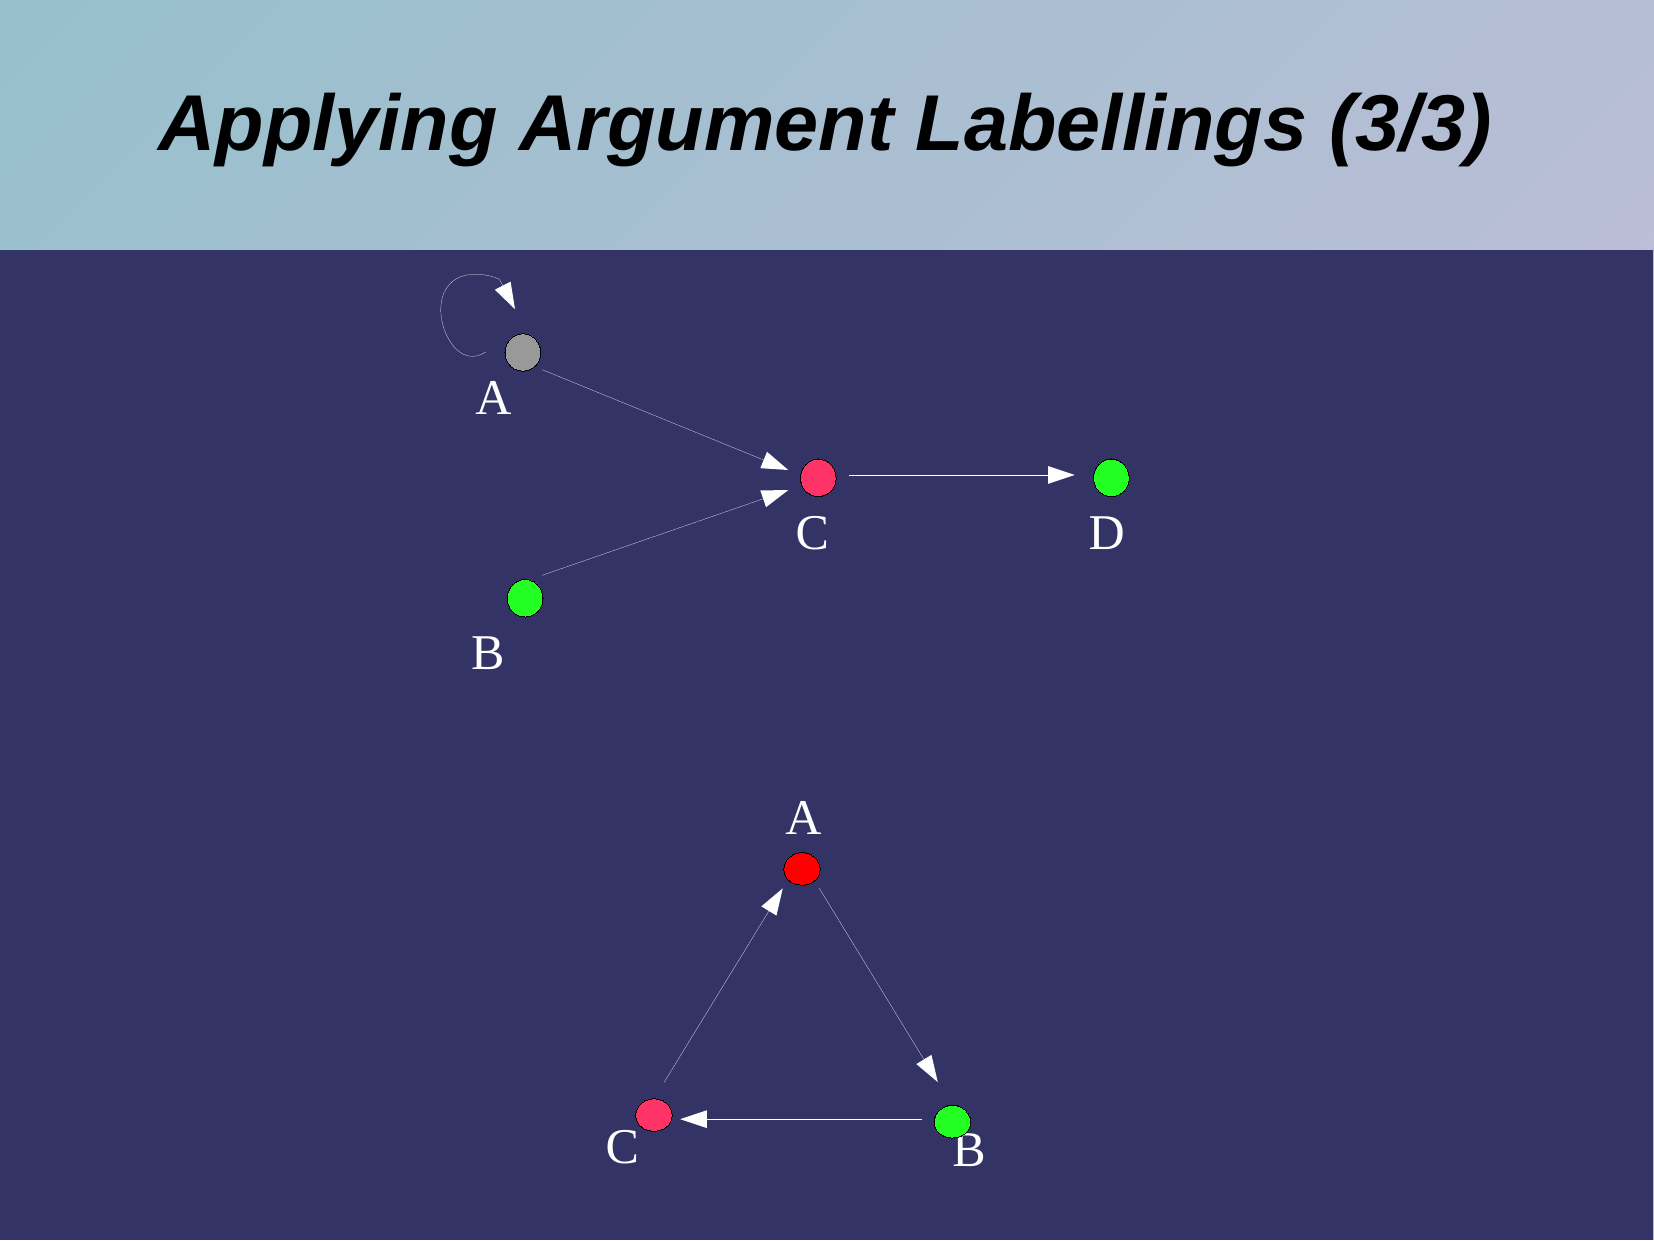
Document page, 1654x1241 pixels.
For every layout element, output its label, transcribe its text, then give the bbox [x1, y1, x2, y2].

text_box [635, 1098, 673, 1132]
text_box [1093, 458, 1130, 497]
title Applying Argument Labellings (3/3) [0, 19, 1653, 227]
text_box A [785, 790, 828, 861]
text_box C [605, 1119, 652, 1210]
text_box [800, 458, 837, 497]
text_box B [952, 1121, 995, 1212]
text_box A [475, 369, 518, 474]
text_box [783, 861, 821, 886]
text_box [934, 1105, 971, 1139]
text_box [507, 579, 544, 618]
text_box C [795, 504, 841, 609]
text_box B [470, 625, 513, 730]
text_box D [1088, 504, 1134, 609]
text_box [504, 333, 541, 372]
